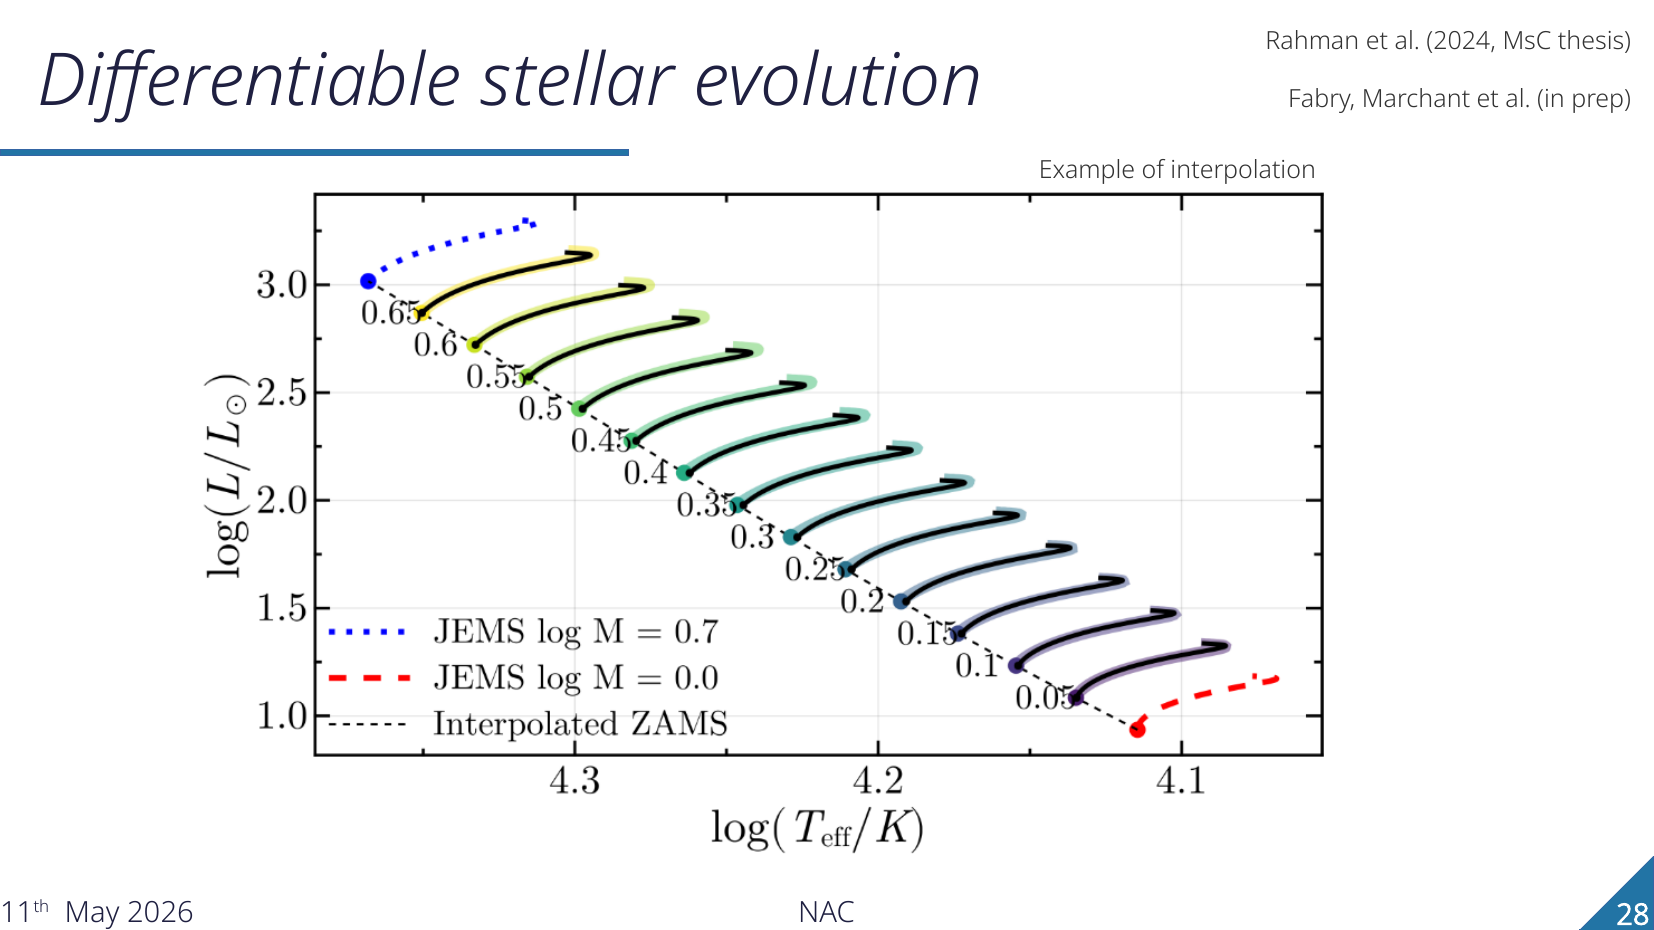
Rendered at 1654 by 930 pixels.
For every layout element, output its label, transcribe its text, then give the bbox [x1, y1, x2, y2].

text_box Rahman et al. (2024, MsC thesis) Fabry, Marchant et al. (in prep) [790, 15, 1647, 123]
picture [168, 159, 1571, 874]
text_box Example of interpolation [475, 144, 1332, 228]
title Differentiable stellar evolution [37, 0, 1612, 156]
text_box [37, 167, 1588, 897]
